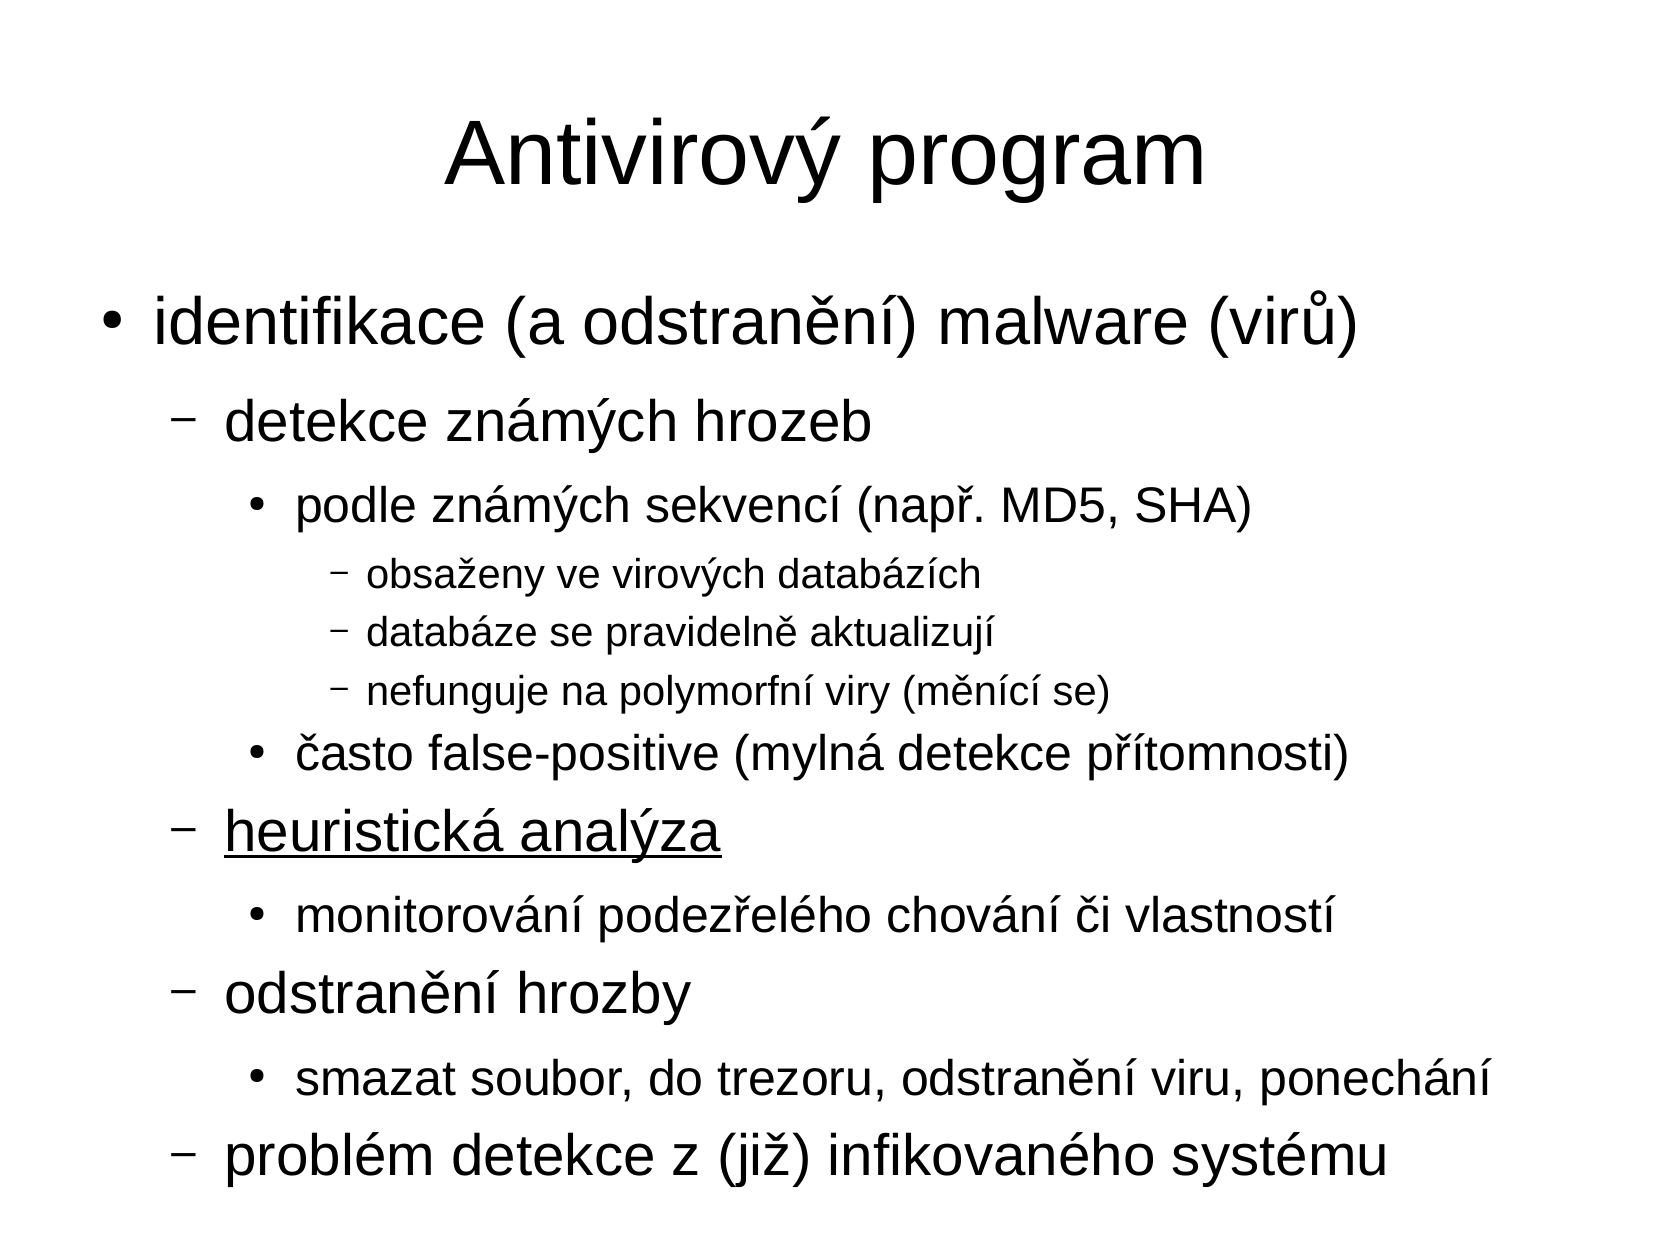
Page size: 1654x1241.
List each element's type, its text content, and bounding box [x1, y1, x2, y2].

title Antivirový program [82, 49, 1571, 257]
list identifikace (a odstranění) malware (virů) detekce známých hrozeb podle známých sekvencí (např. MD5, SHA) obsaženy ve virových databázích databáze se pravidelně aktualizují nefunguje na polymorfní viry (měnící se) často false-positive (mylná detekce přítomnosti) heuristická analýza monitorování podezřelého chování či vlastností odstranění hrozby smazat soubor, do trezoru, odstranění viru, ponechání problém detekce z (již) infikovaného systému [82, 284, 1571, 1189]
